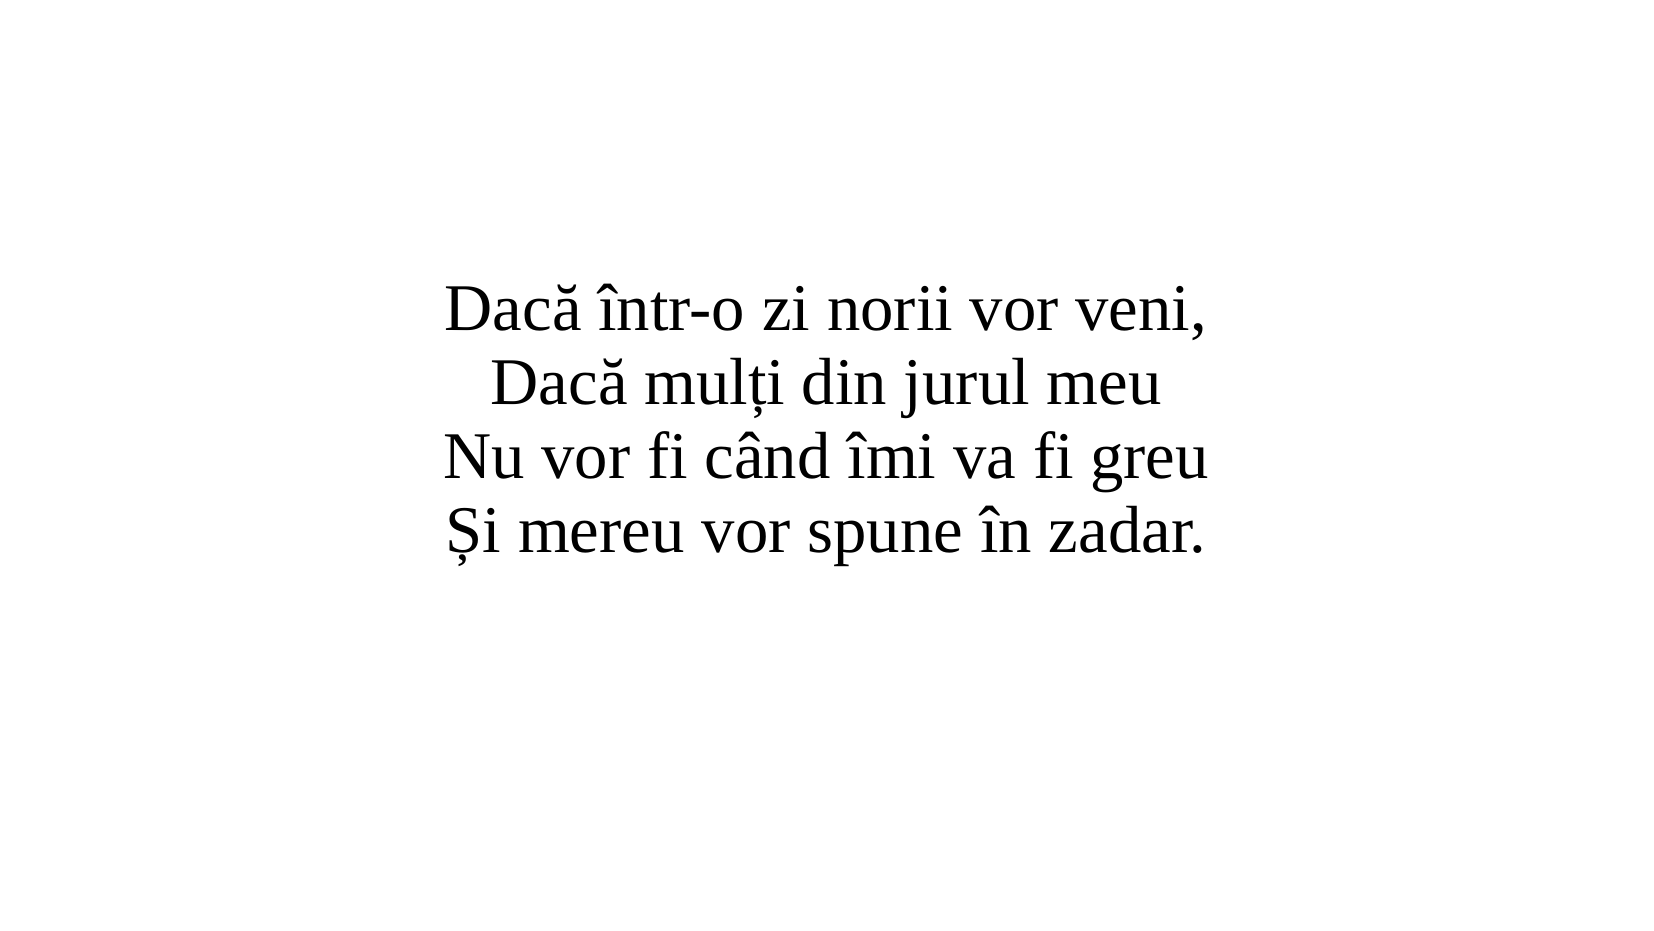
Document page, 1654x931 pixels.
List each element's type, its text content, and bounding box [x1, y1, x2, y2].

subtitle Dacă într-o zi norii vor veni, Dacă mulți din jurul meu Nu vor fi când îmi va fi greu Și mereu vor spune în zadar. [352, 175, 1301, 663]
